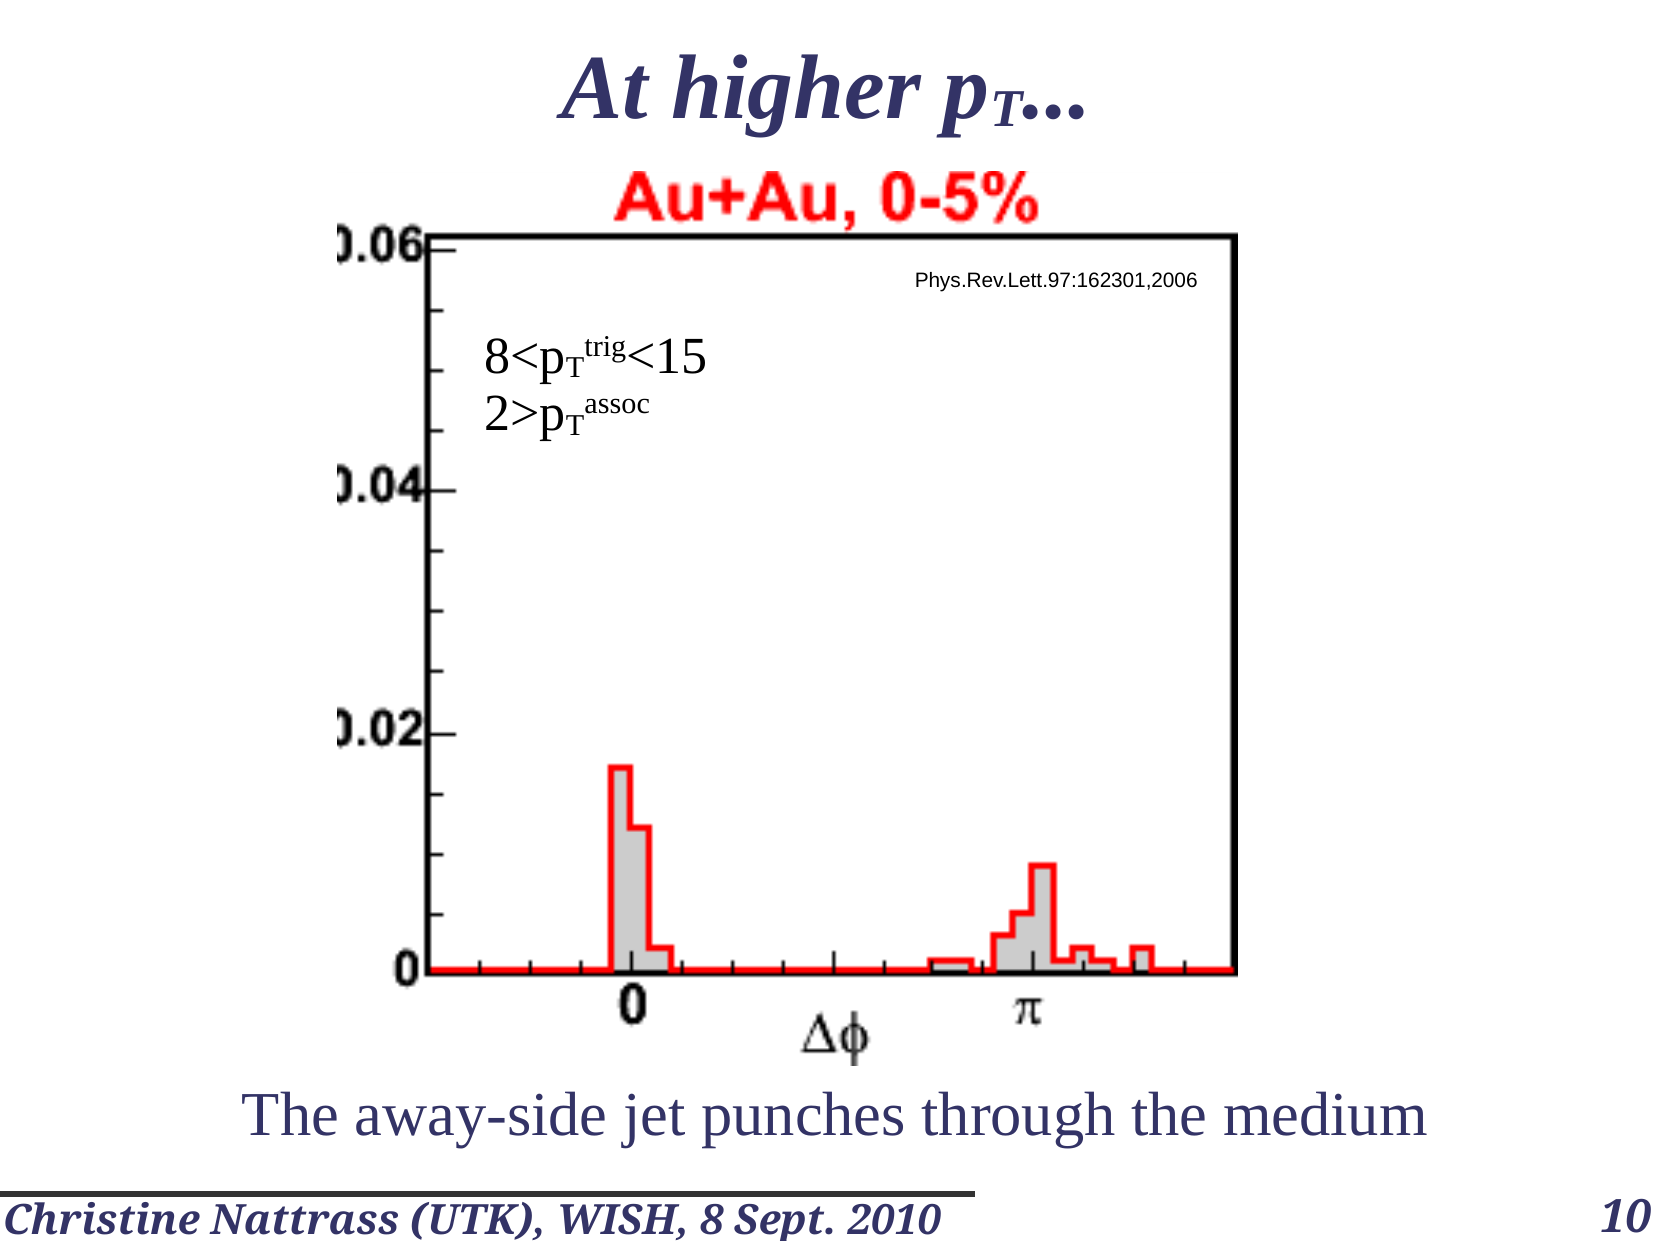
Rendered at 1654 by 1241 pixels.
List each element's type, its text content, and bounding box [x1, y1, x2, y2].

text_box Phys.Rev.Lett.97:162301,2006 [900, 261, 1213, 301]
text_box 8<pTtrig<15 2>pTassoc [469, 319, 920, 489]
title At higher pT... [82, 0, 1571, 185]
picture [337, 171, 1238, 1066]
text_box The away-side jet punches through the medium [227, 1072, 1630, 1157]
